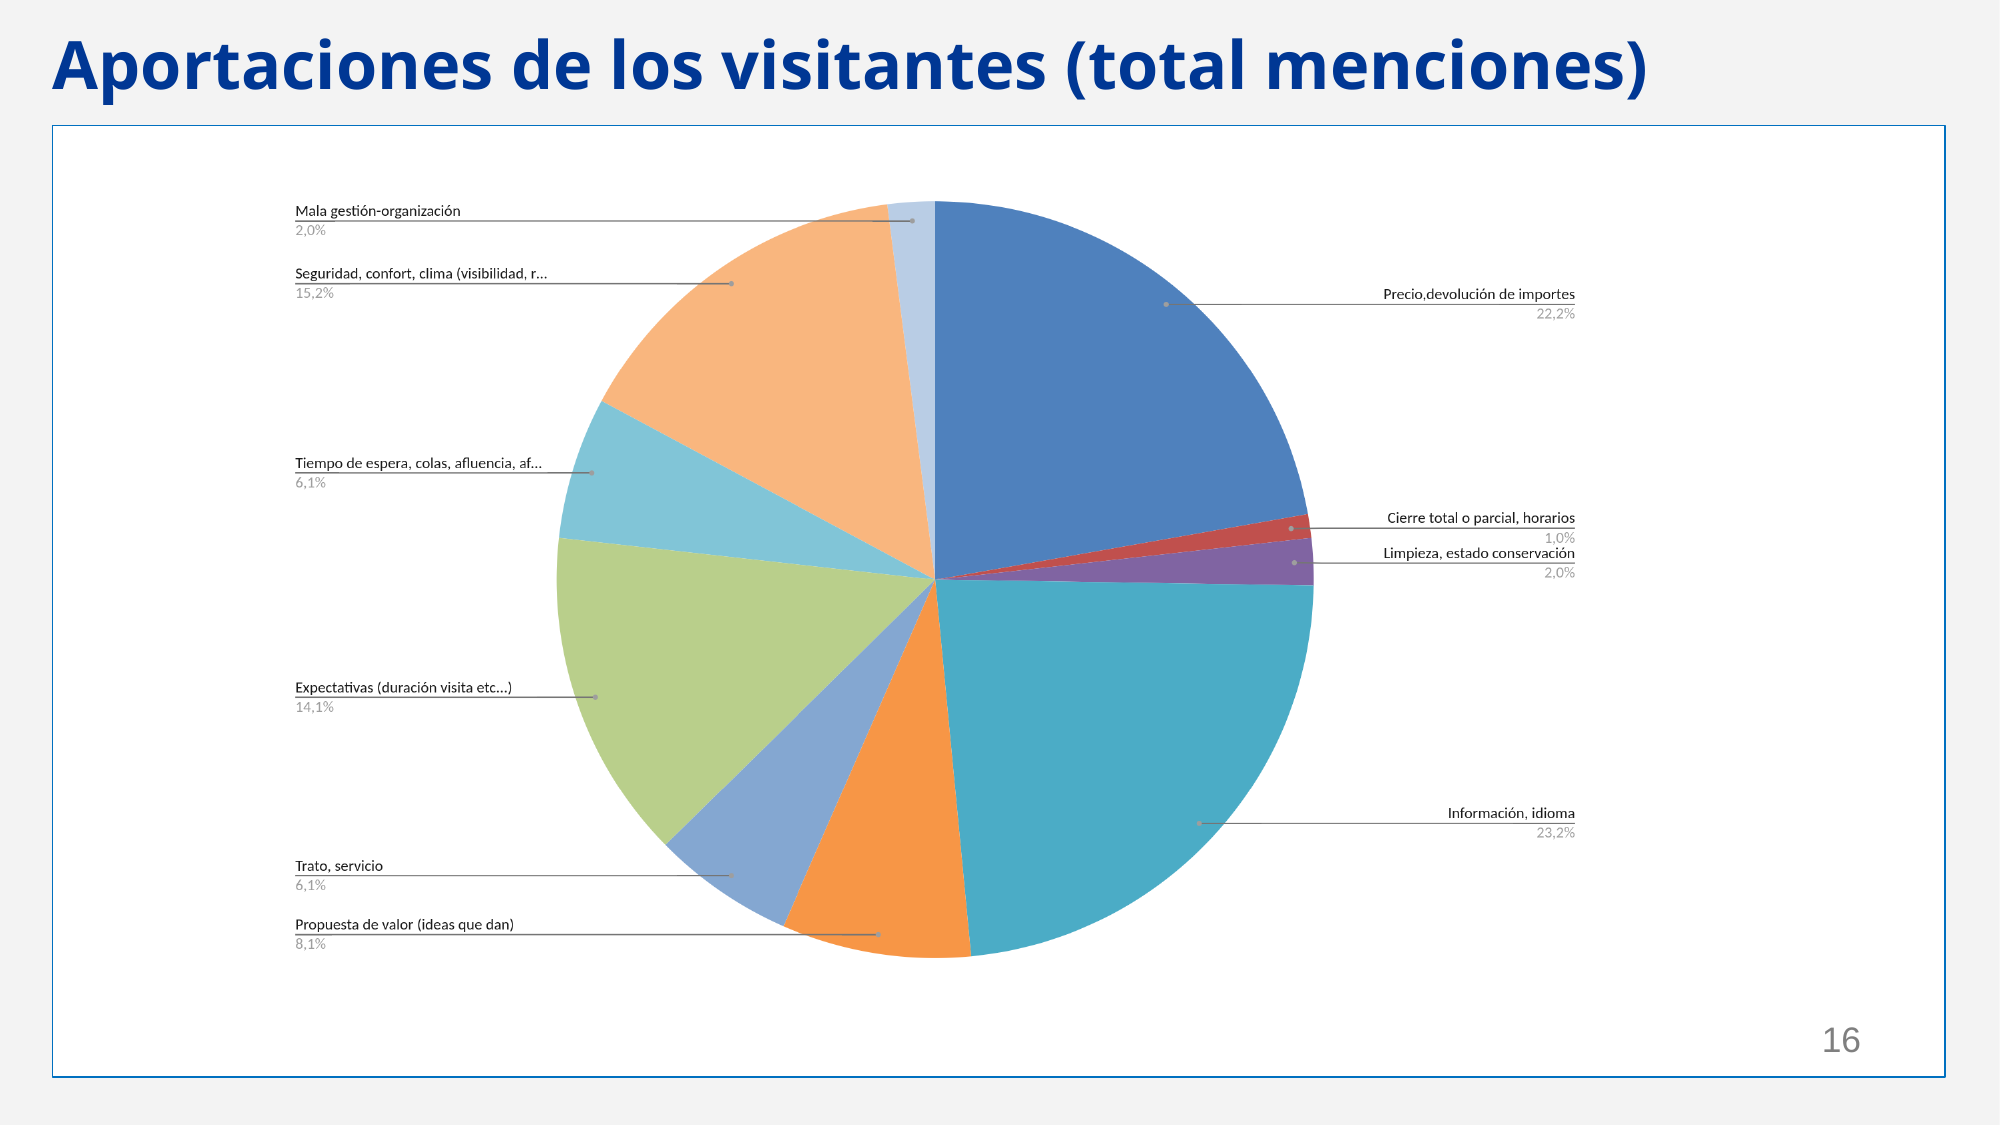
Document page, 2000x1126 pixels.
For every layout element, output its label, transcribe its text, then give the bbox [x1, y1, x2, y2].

slide_number <number> [1412, 1008, 1880, 1069]
text_box [52, 125, 1945, 1078]
text_box Aportaciones de los visitantes (total menciones) [52, 0, 1945, 125]
picture [253, 159, 1616, 999]
